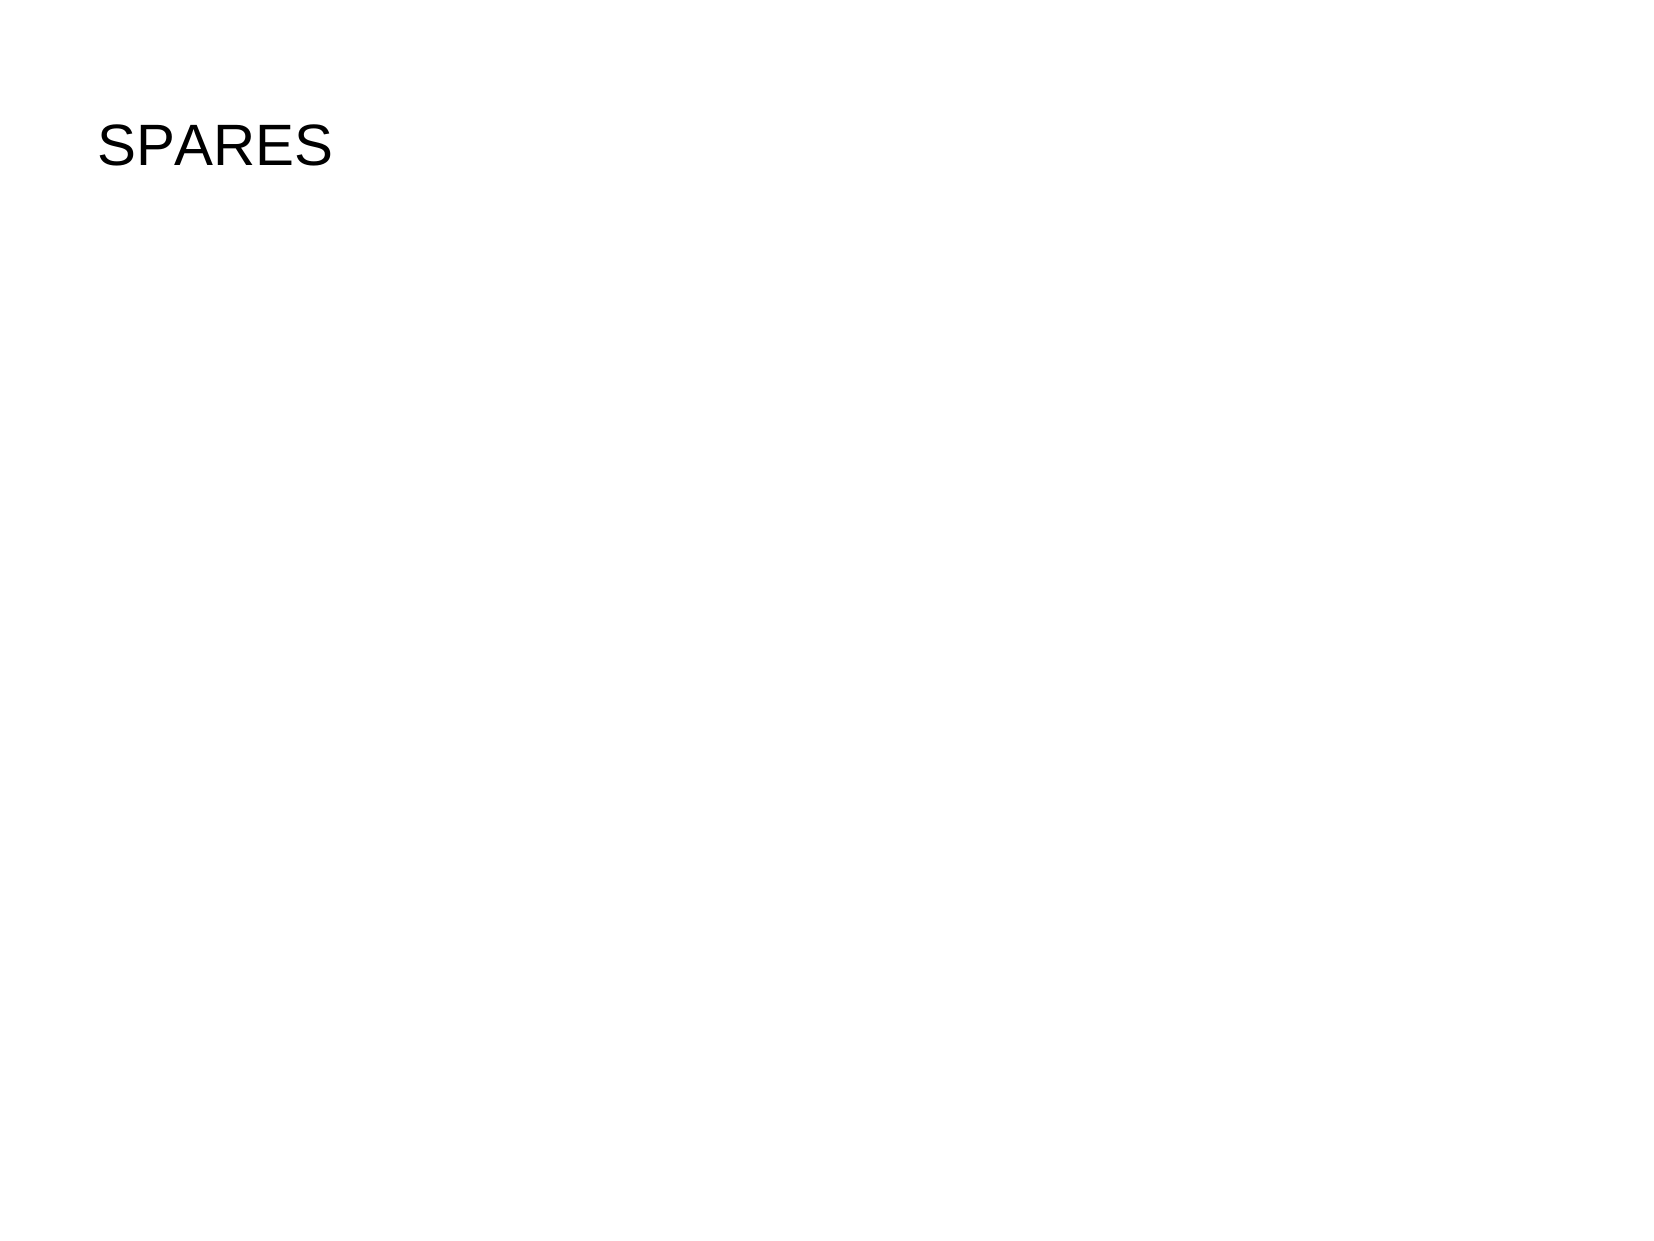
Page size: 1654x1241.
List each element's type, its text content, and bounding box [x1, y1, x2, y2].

text_box SPARES [82, 106, 1252, 187]
